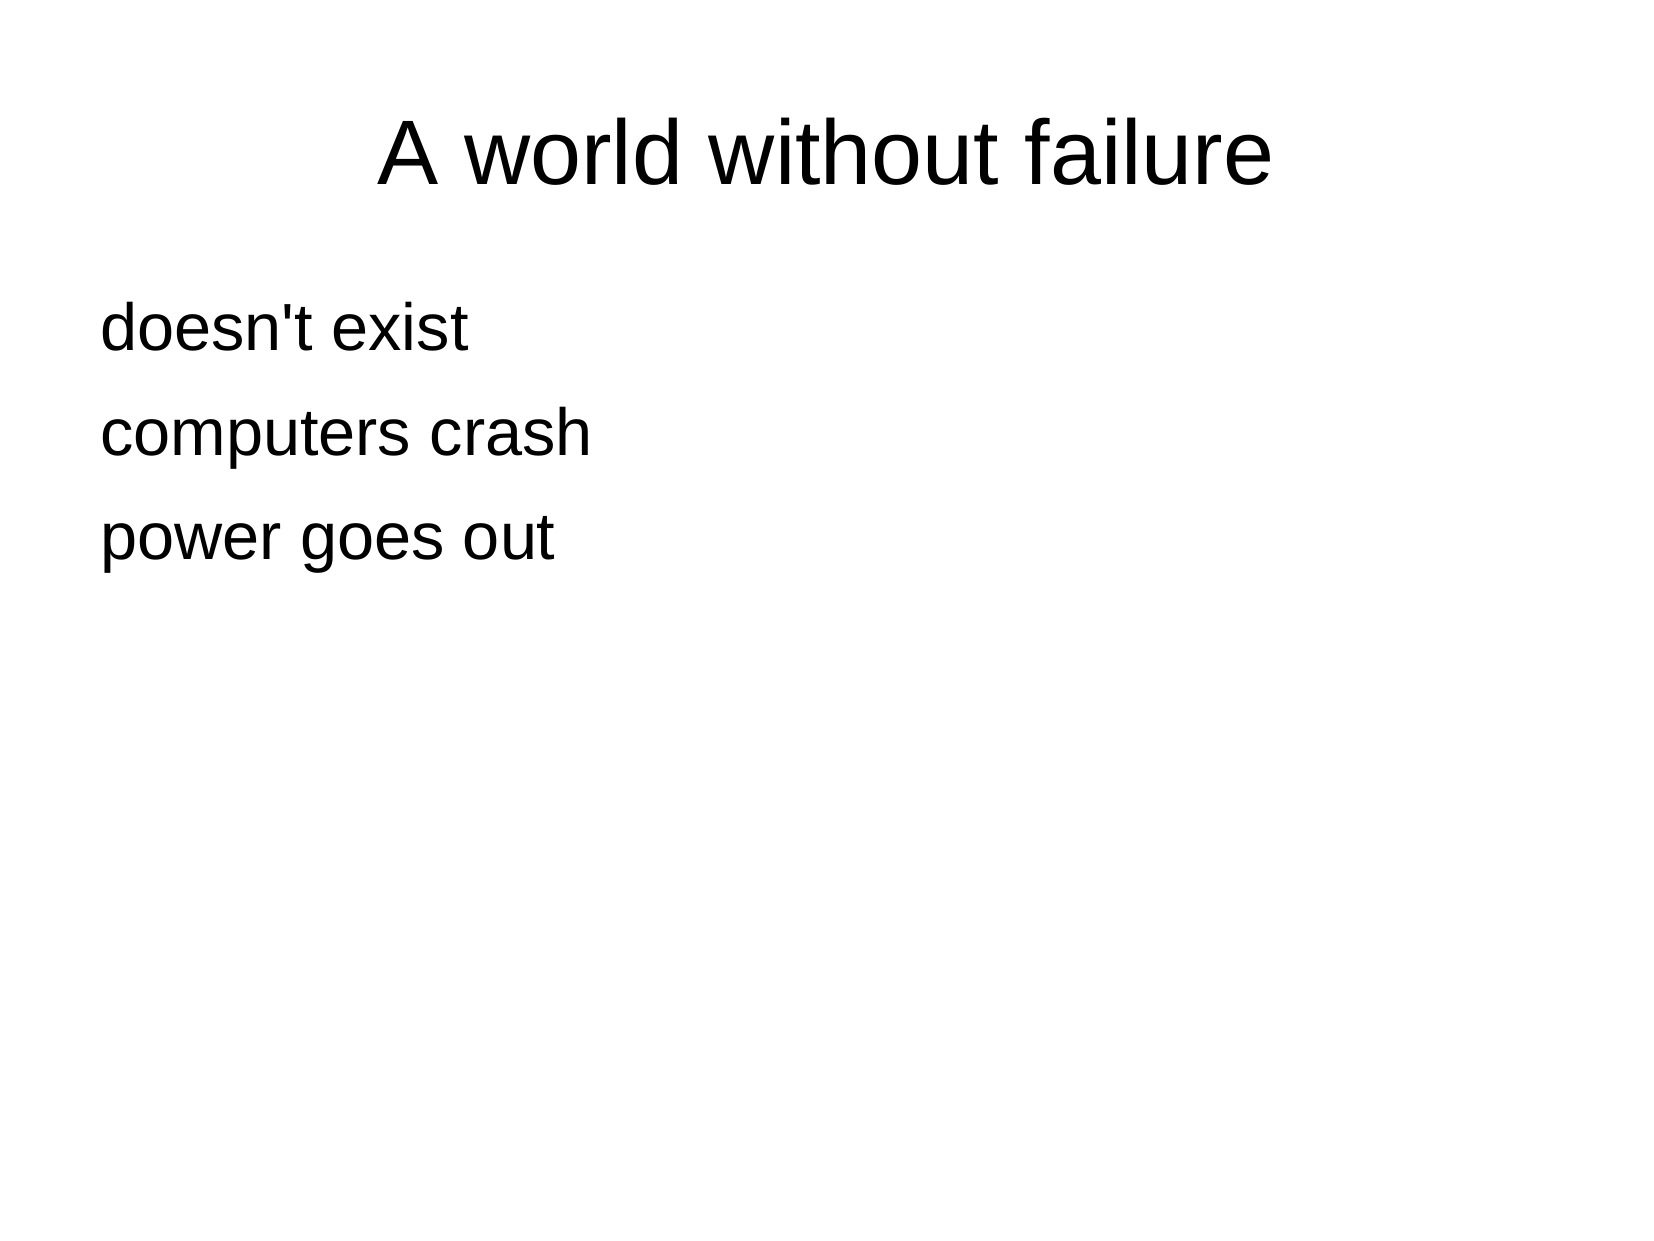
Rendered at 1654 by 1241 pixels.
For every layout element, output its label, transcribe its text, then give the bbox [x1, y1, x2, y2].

list doesn't exist computers crash power goes out [82, 290, 1571, 1094]
title A world without failure [82, 56, 1571, 250]
